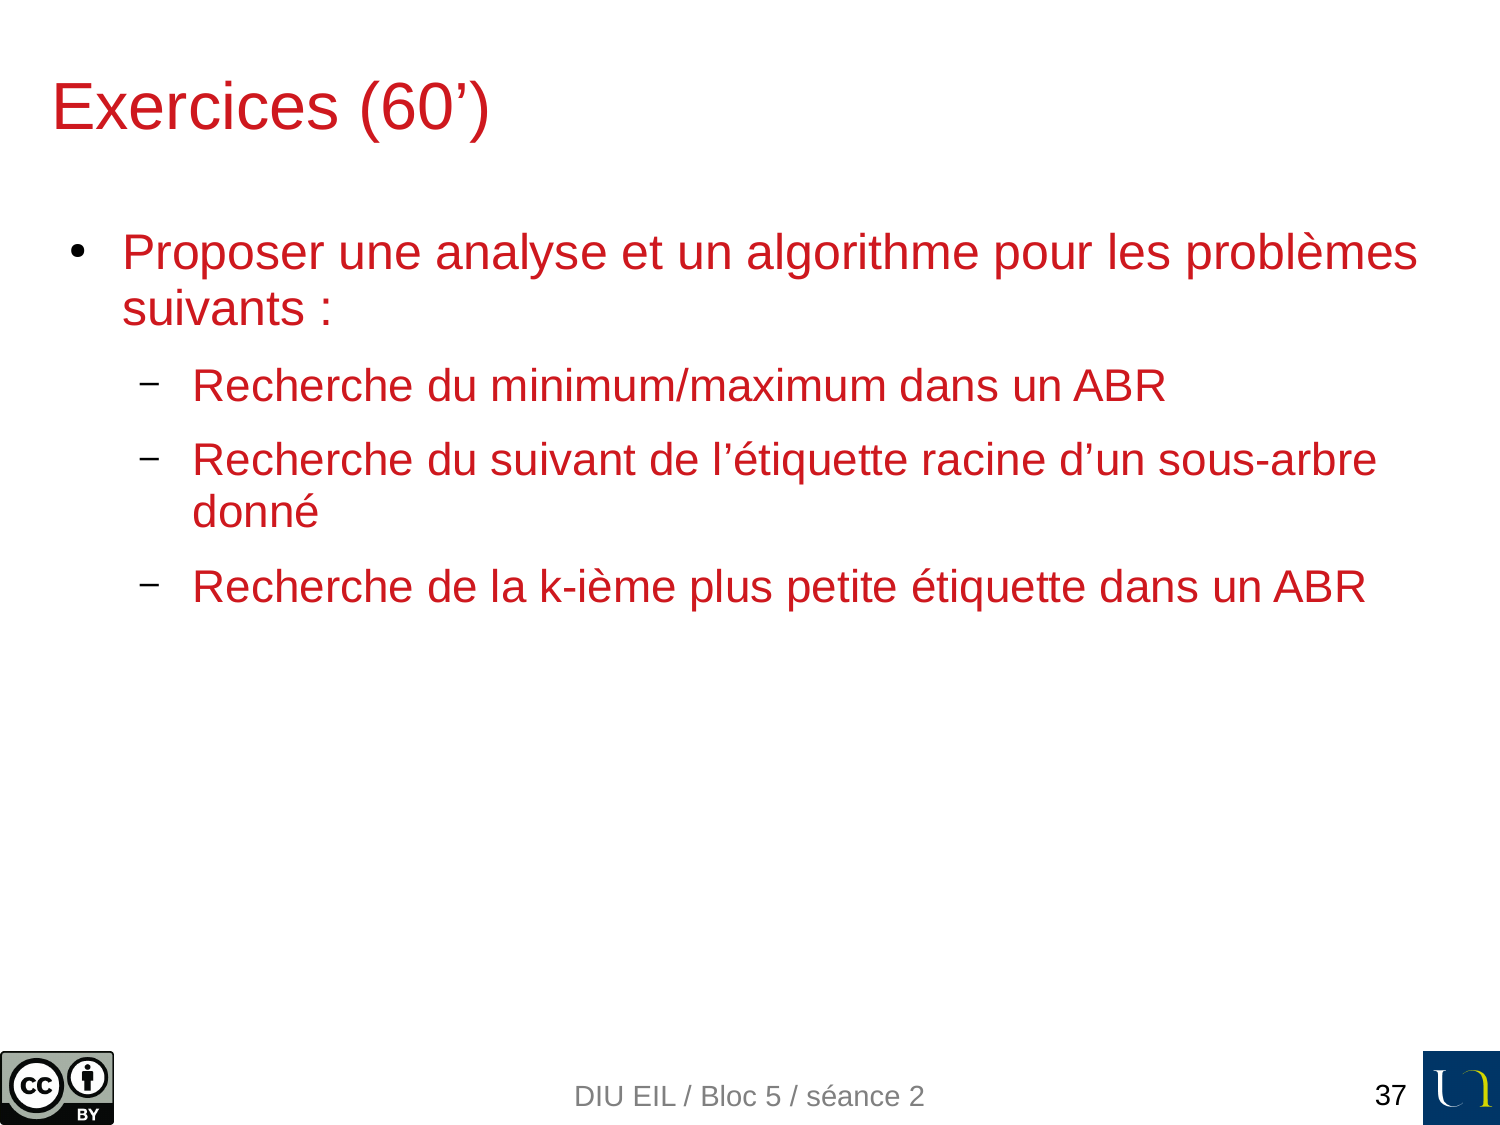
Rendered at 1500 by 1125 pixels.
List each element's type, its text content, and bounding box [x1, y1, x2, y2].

title Exercices (60’) [51, 44, 1449, 170]
list Proposer une analyse et un algorithme pour les problèmes suivants : Recherche du minimum/maximum dans un ABR Recherche du suivant de l’étiquette racine d’un sous-arbre donné Recherche de la k-ième plus petite étiquette dans un ABR [51, 224, 1449, 1052]
picture [0, 1051, 114, 1125]
picture [1417, 1051, 1500, 1125]
